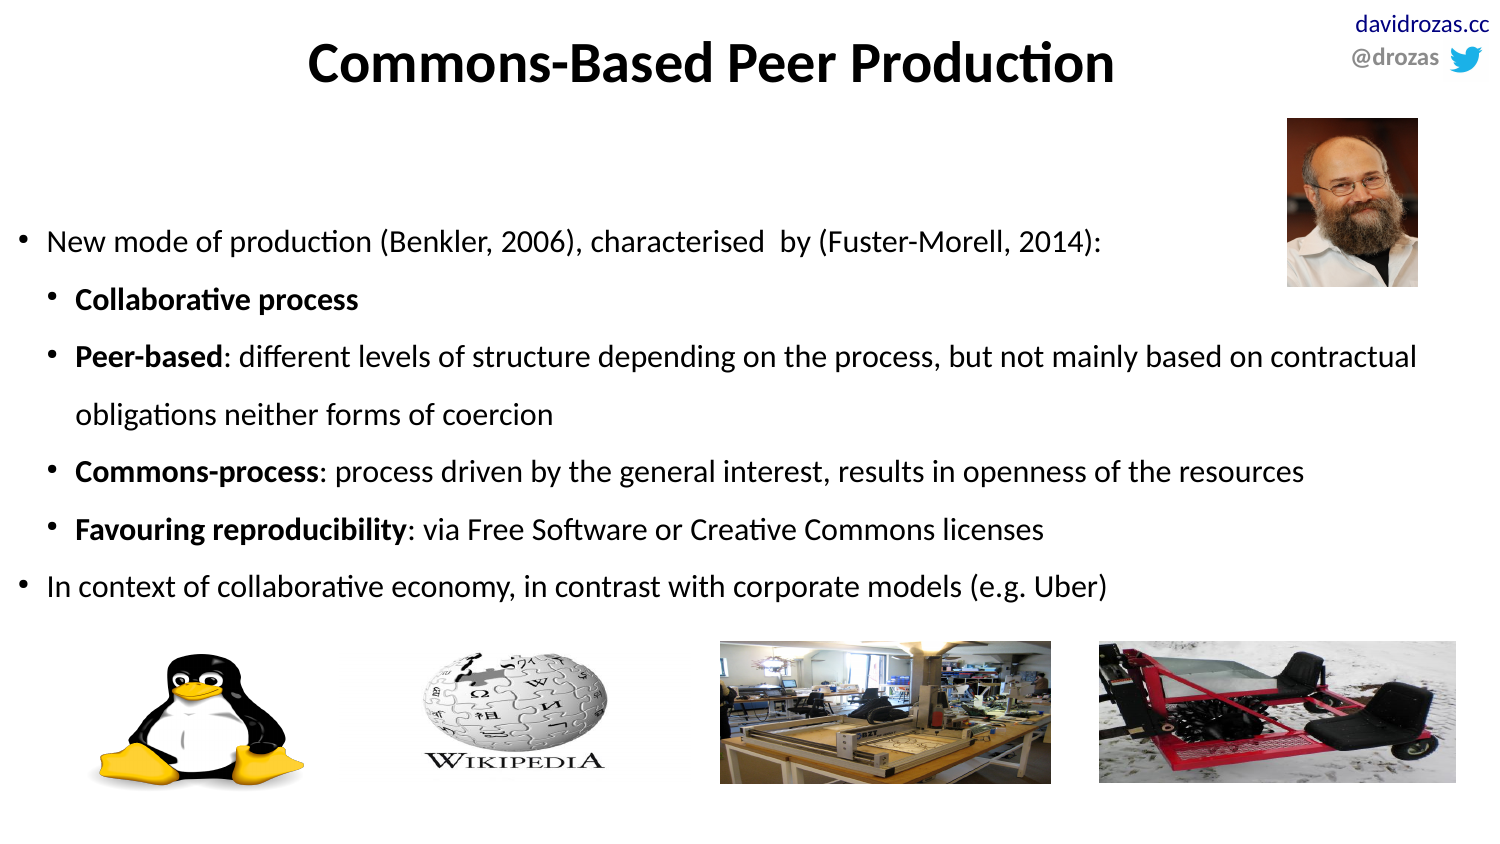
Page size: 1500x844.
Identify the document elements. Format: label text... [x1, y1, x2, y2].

picture [1287, 118, 1418, 287]
picture [1099, 641, 1456, 784]
text_box @drozas [1330, 37, 1443, 73]
picture [87, 647, 316, 792]
text_box davidrozas.cc [1340, 5, 1500, 46]
title Commons-Based Peer Production [60, 15, 1366, 104]
picture [720, 641, 1051, 784]
subtitle New mode of production (Benkler, 2006), characterised by (Fuster-Morell, 2014): Collaborative process Peer-based: different levels of structure depending on the process, but not mainly based on contractual obligations neither forms of coercion Commons-process: process driven by the general interest, results in openness of the resources Favouring reproducibility: via Free Software or Creative Commons licenses In context of collaborative economy, in contrast with corporate models (e.g. Uber) [4, 195, 1486, 616]
picture [339, 650, 691, 782]
picture [1443, 46, 1489, 82]
